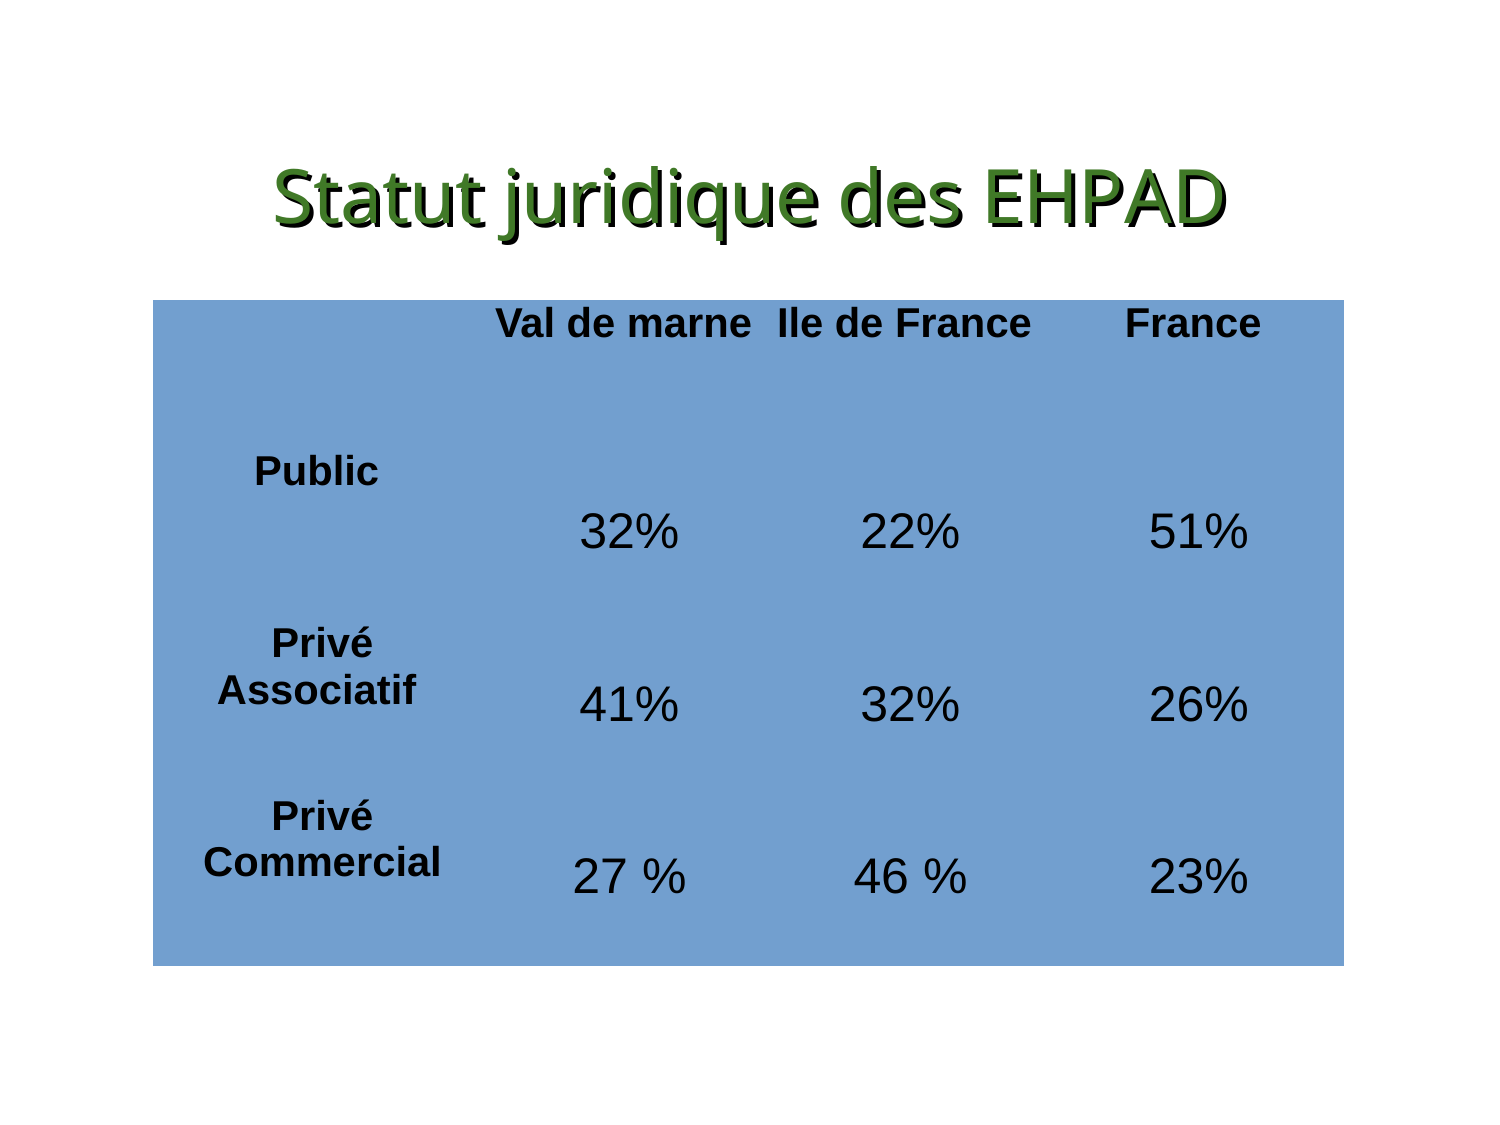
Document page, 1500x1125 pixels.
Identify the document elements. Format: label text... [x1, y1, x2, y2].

table_cell 41% [492, 620, 767, 793]
table_cell Privé Commercial [153, 793, 492, 966]
table_header [153, 300, 492, 447]
table_header Val de marne [492, 300, 767, 447]
title Statut juridique des EHPAD [112, 99, 1388, 288]
table_cell 32% [767, 620, 1054, 793]
table_cell 27 % [492, 793, 767, 966]
table_header France [1054, 300, 1344, 447]
table_cell Privé Associatif [153, 620, 492, 793]
table_cell 32% [492, 447, 767, 620]
table_cell 46 % [767, 793, 1054, 966]
list [112, 324, 1388, 1000]
table_cell 23% [1054, 793, 1344, 966]
table_cell 51% [1054, 447, 1344, 620]
table_cell 22% [767, 447, 1054, 620]
table_header Ile de France [767, 300, 1054, 447]
table_cell 26% [1054, 620, 1344, 793]
table_cell Public [153, 447, 492, 620]
